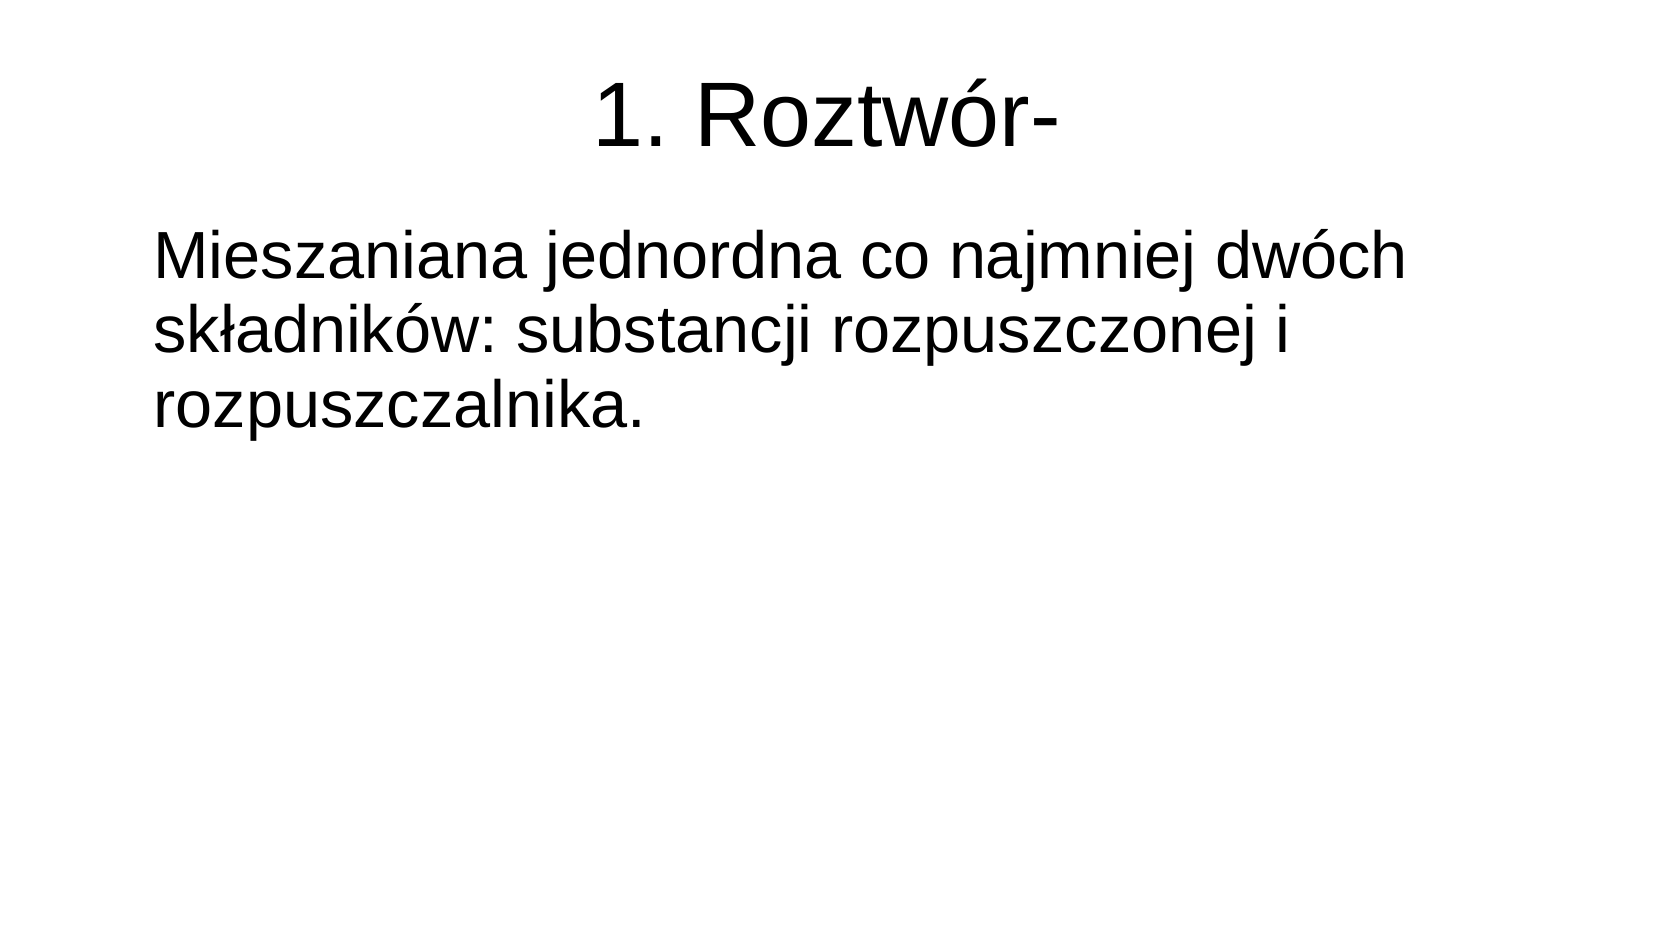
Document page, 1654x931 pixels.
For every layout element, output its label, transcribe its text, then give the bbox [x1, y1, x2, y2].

title 1. Roztwór- [82, 37, 1571, 193]
list Mieszaniana jednordna co najmniej dwóch składników: substancji rozpuszczonej i rozpuszczalnika. [82, 217, 1571, 758]
